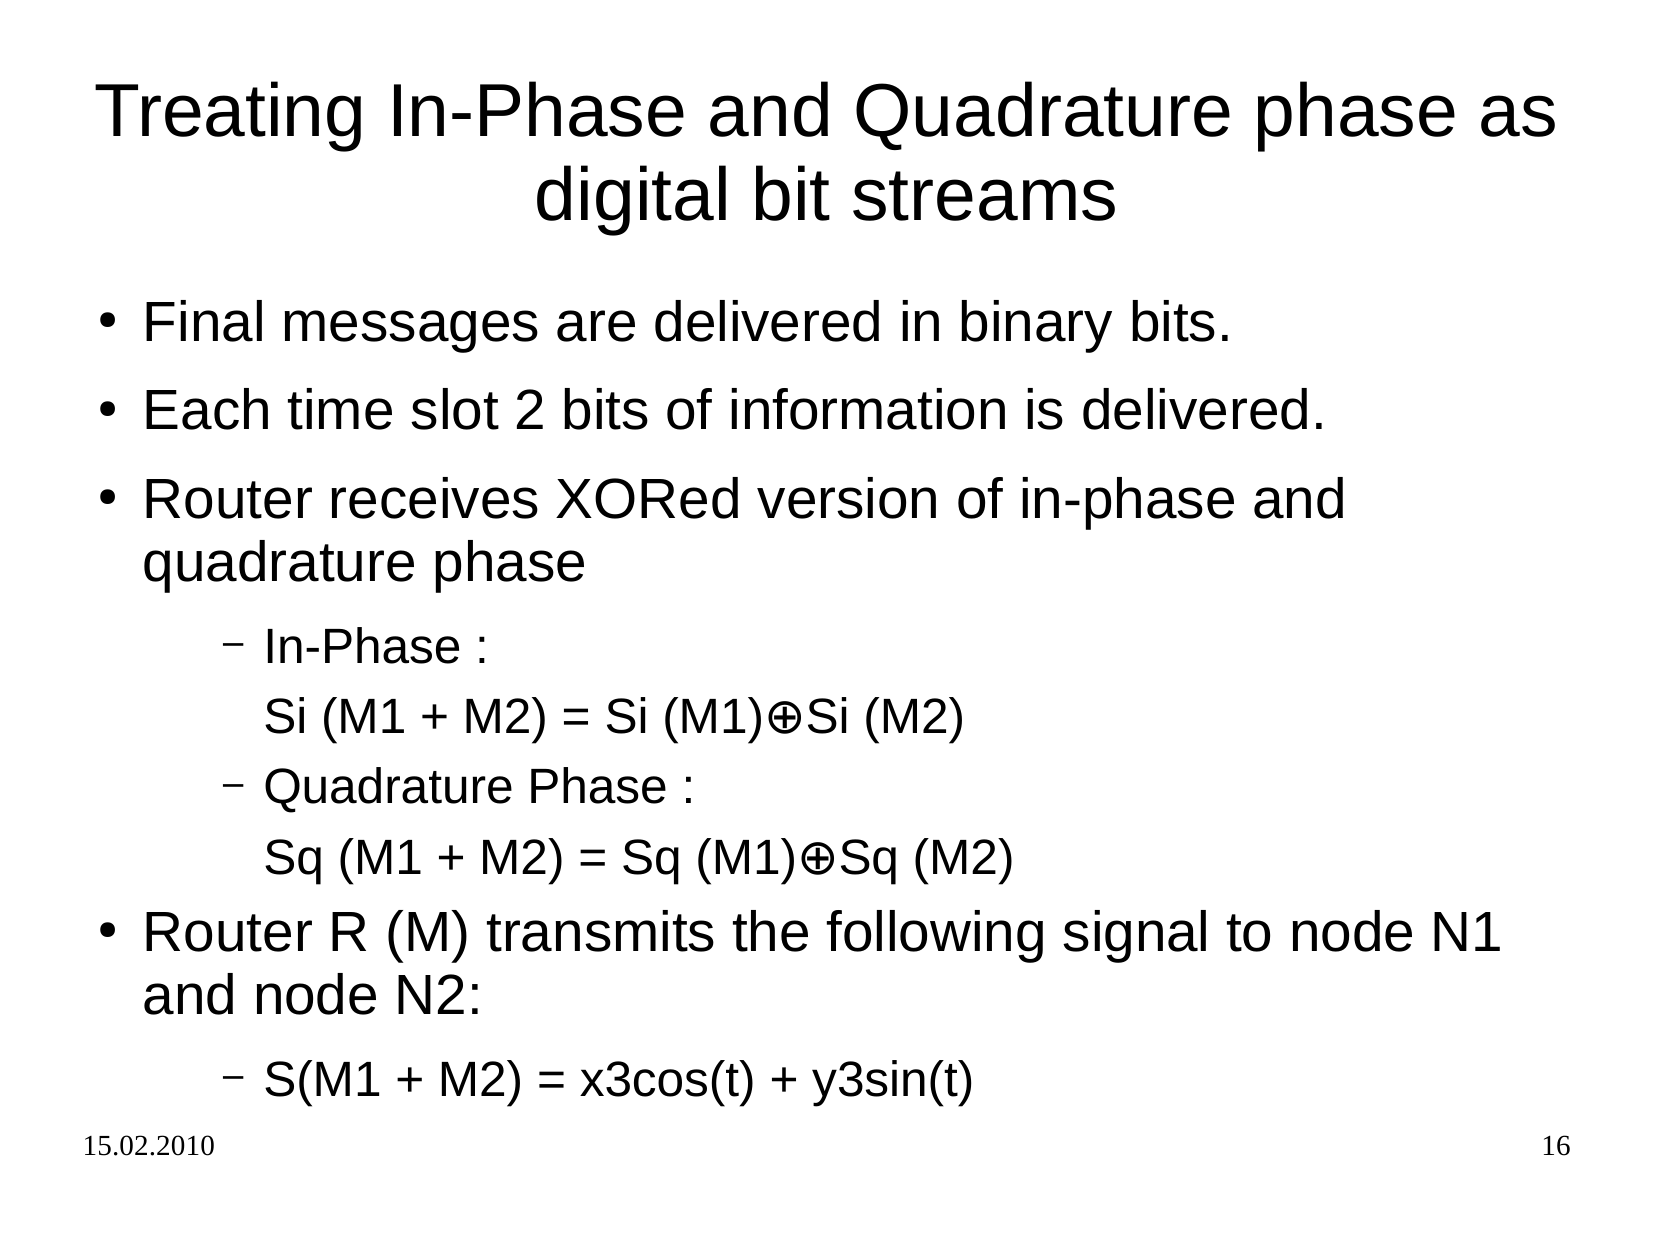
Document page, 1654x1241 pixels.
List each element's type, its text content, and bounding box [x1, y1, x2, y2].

list Final messages are delivered in binary bits. Each time slot 2 bits of information is delivered. Router receives XORed version of in-phase and quadrature phase In-Phase : Si (M1 + M2) = Si (M1)⊕Si (M2) Quadrature Phase : Sq (M1 + M2) = Sq (M1)⊕Sq (M2) Router R (M) transmits the following signal to node N1 and node N2: S(M1 + M2) = x3cos(t) + y3sin(t) [82, 290, 1571, 1109]
title Treating In-Phase and Quadrature phase as digital bit streams [82, 56, 1571, 250]
